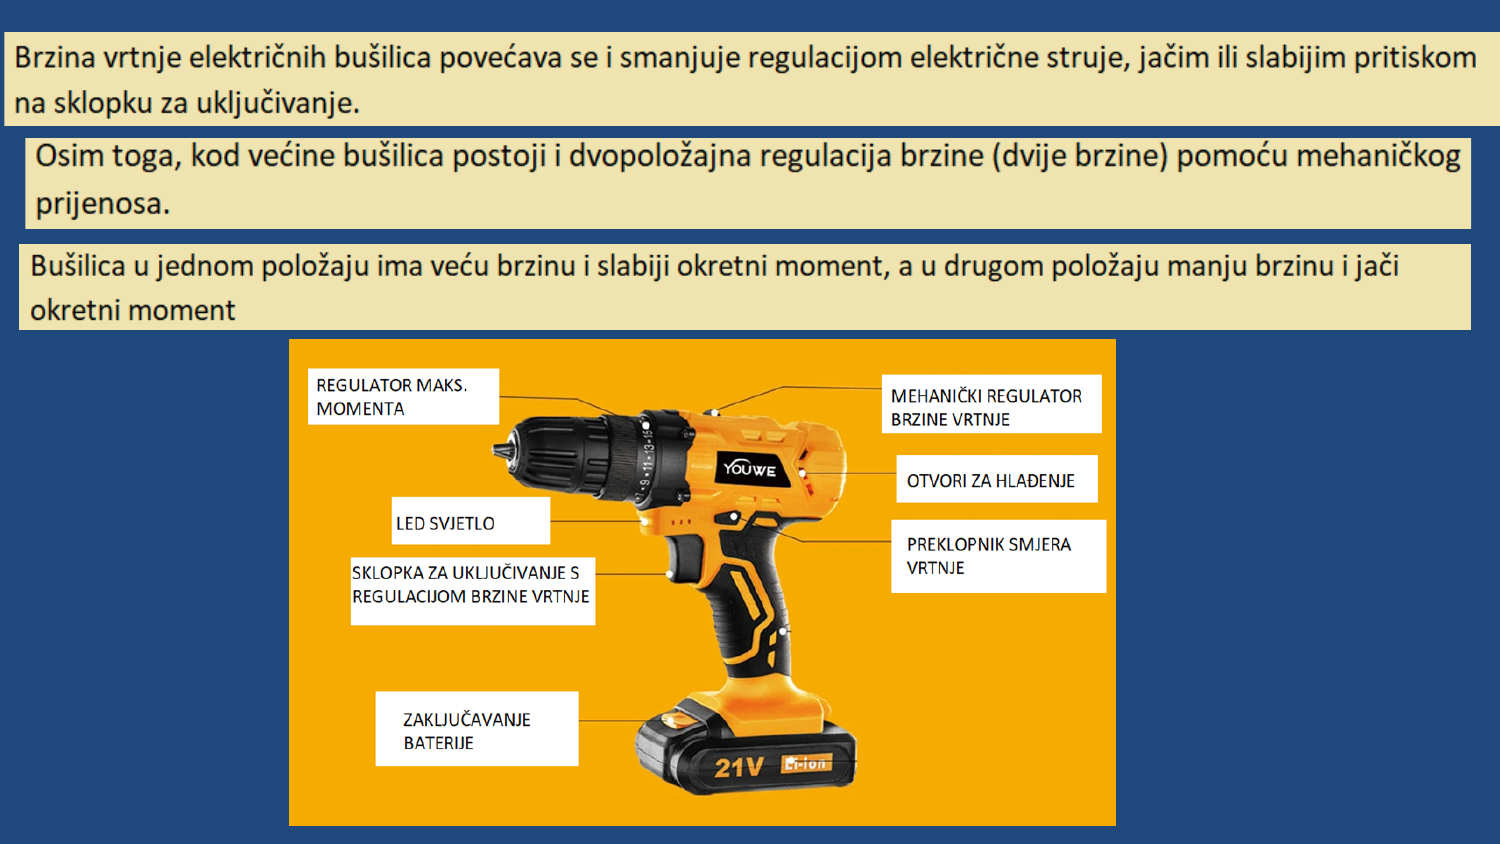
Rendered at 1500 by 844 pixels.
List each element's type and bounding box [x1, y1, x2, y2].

picture [25, 138, 1472, 229]
picture [289, 339, 1116, 826]
picture [19, 244, 1472, 330]
picture [4, 32, 1500, 126]
